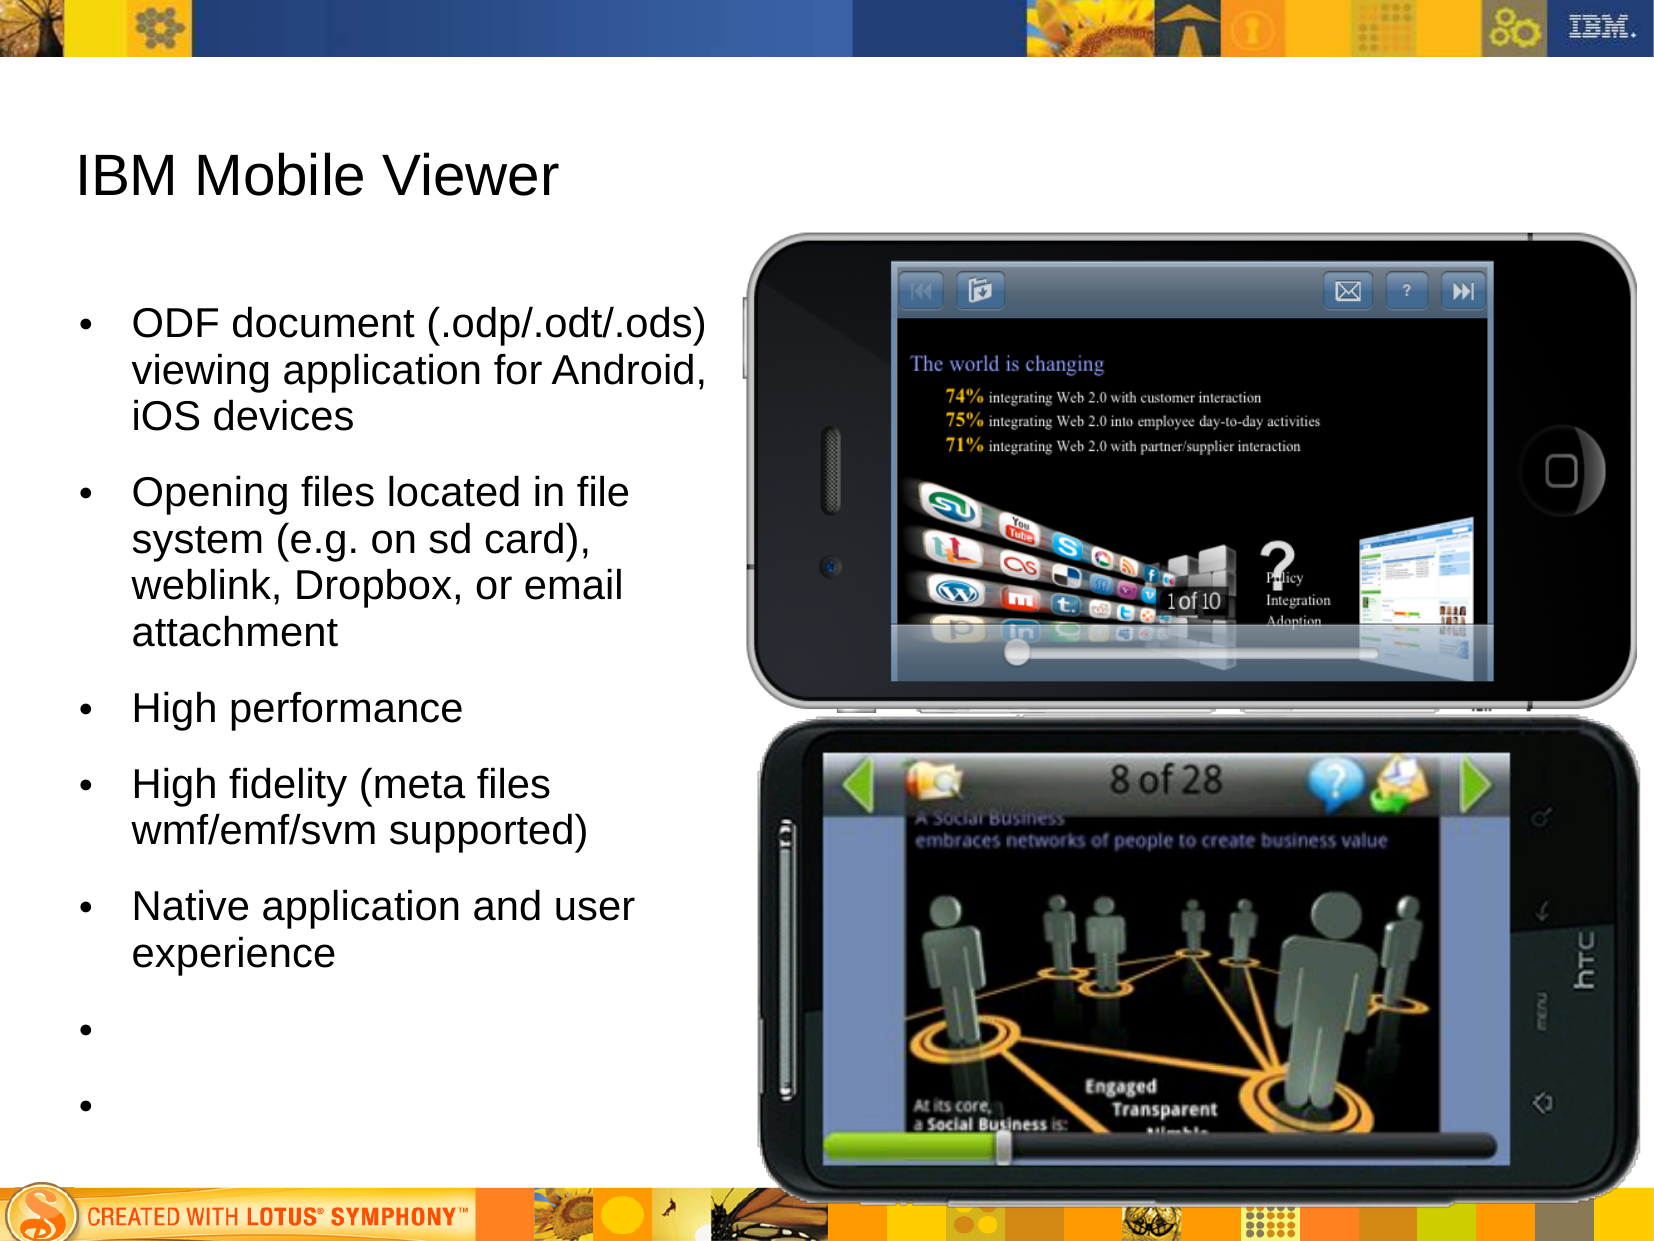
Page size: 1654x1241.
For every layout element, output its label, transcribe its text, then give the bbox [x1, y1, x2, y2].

title IBM Mobile Viewer [82, 56, 1571, 250]
list ODF document (.odp/.odt/.ods) viewing application for Android, iOS devices Opening files located in file system (e.g. on sd card), weblink, Dropbox, or email attachment High performance High fidelity (meta files wmf/emf/svm supported) Native application and user experience [60, 300, 732, 1163]
picture [0, 229, 1654, 1241]
picture [0, 0, 1654, 57]
